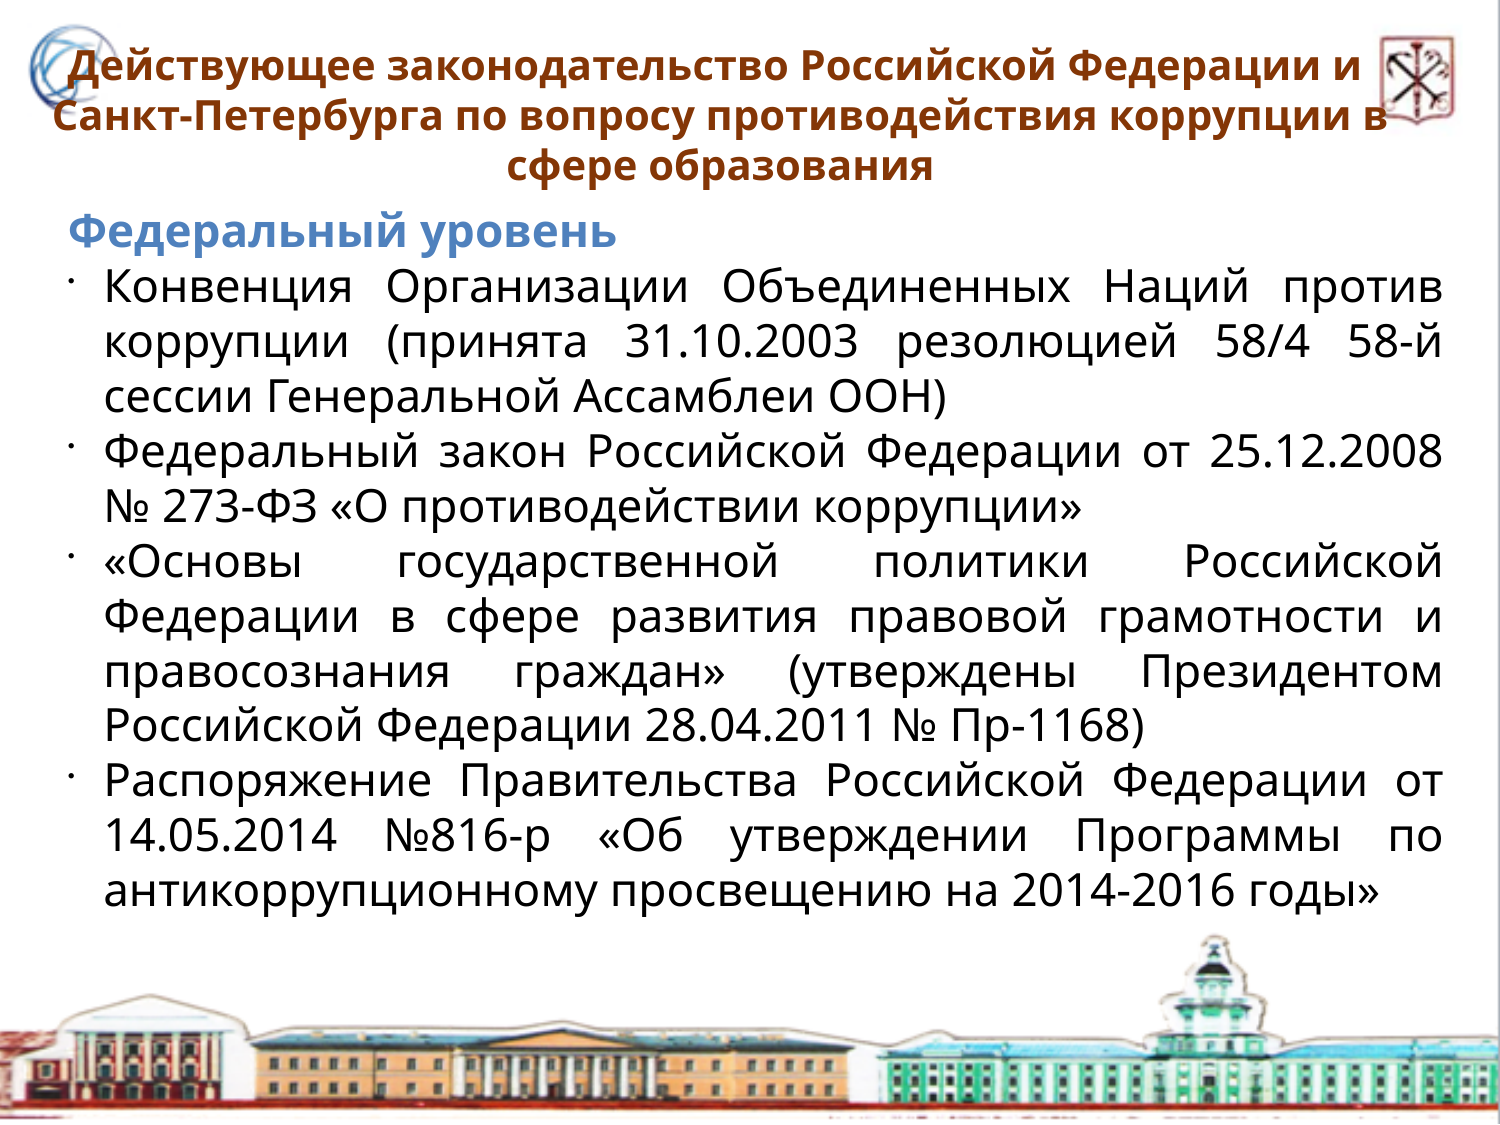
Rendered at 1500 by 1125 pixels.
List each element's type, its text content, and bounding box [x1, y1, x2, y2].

picture [0, 0, 1500, 1124]
text_box Действующее законодательство Российской Федерации и Санкт-Петербурга по вопросу противодействия коррупции в сфере образования [0, 42, 1442, 185]
text_box Федеральный уровень Конвенция Организации Объединенных Наций против коррупции (принята 31.10.2003 резолюцией 58/4 58-й сессии Генеральной Ассамблеи ООН) Федеральный закон Российской Федерации от 25.12.2008 № 273-ФЗ «О противодействии коррупции» «Основы государственной политики Российской Федерации в сфере развития правовой грамотности и правосознания граждан» (утверждены Президентом Российской Федерации 28.04.2011 № Пр-1168) Распоряжение Правительства Российской Федерации от 14.05.2014 №816-р «Об утверждении Программы по антикоррупционному просвещению на 2014-2016 годы» [53, 148, 1460, 924]
